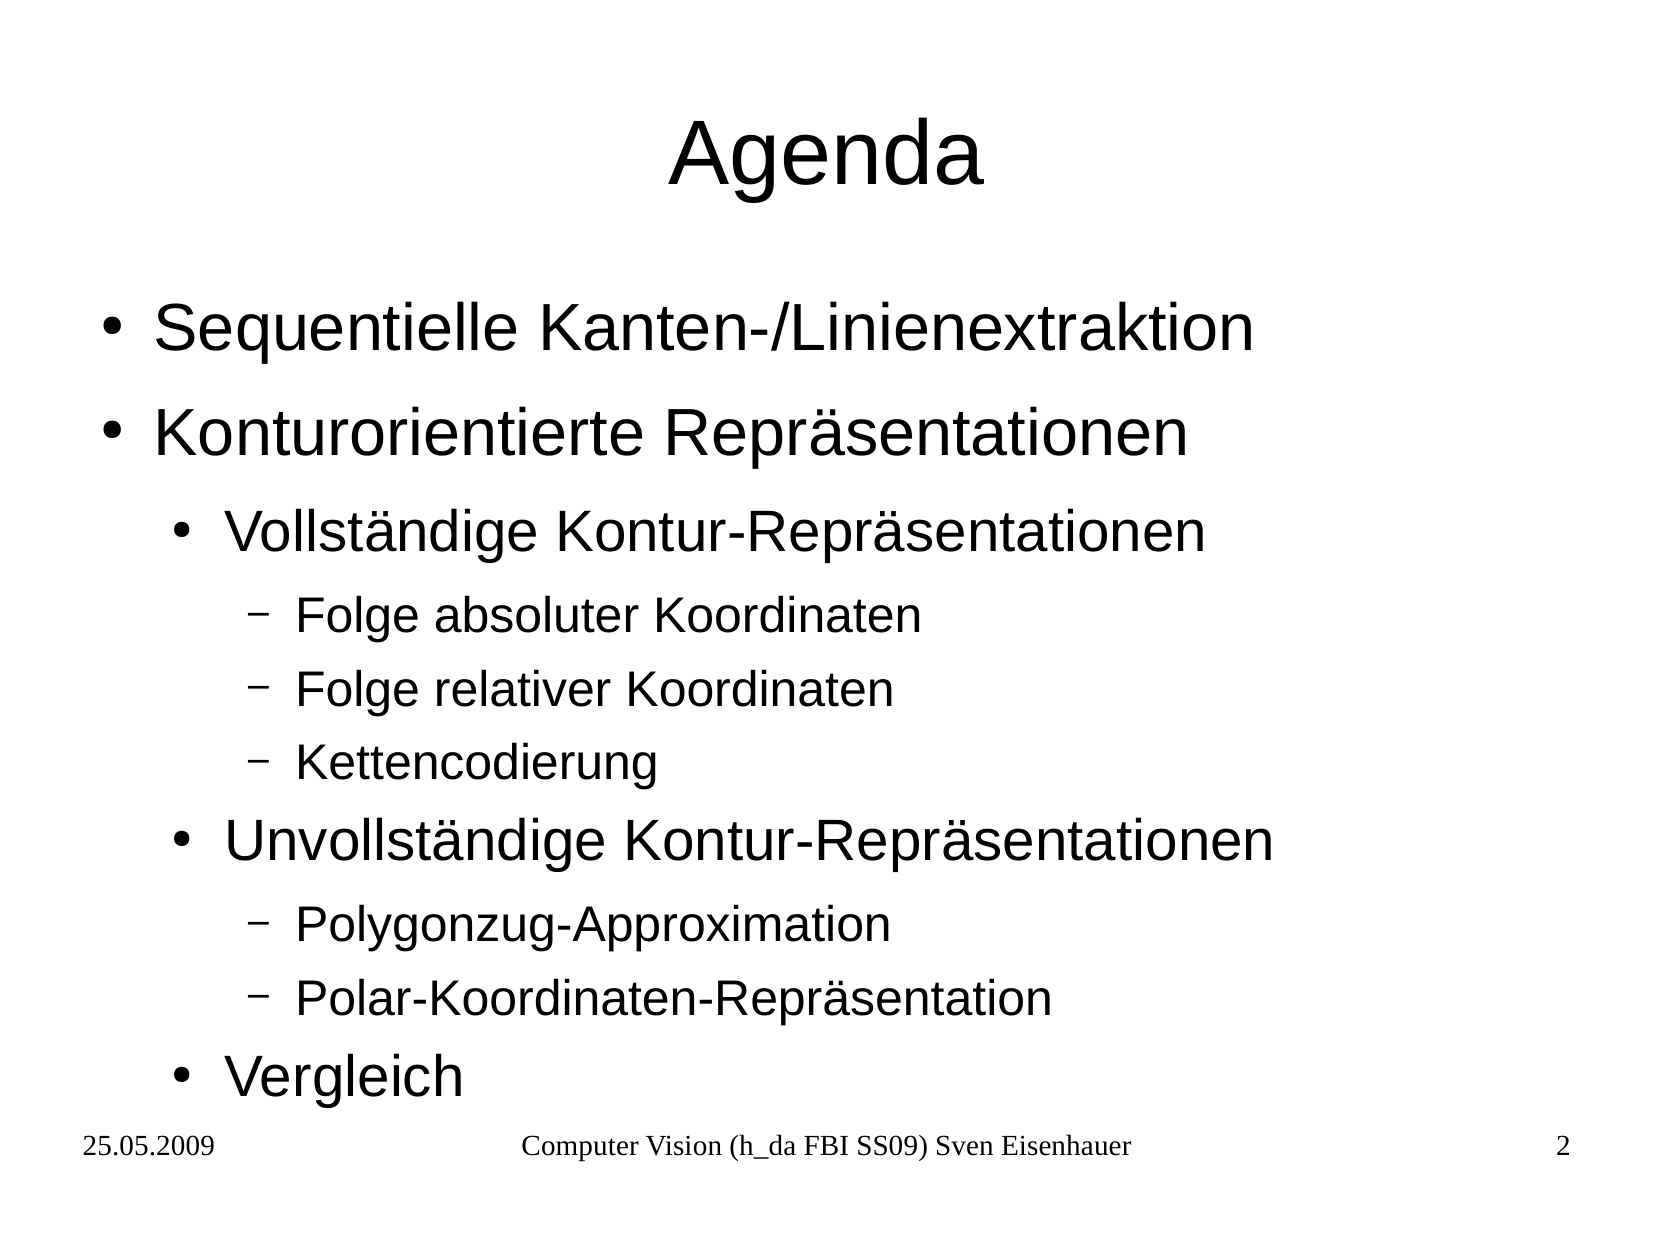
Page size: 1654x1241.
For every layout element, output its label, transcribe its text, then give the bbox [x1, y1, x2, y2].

list Sequentielle Kanten-/Linienextraktion Konturorientierte Repräsentationen Vollständige Kontur-Repräsentationen Folge absoluter Koordinaten Folge relativer Koordinaten Kettencodierung Unvollständige Kontur-Repräsentationen Polygonzug-Approximation Polar-Koordinaten-Repräsentation Vergleich [82, 290, 1571, 1108]
title Agenda [82, 56, 1571, 250]
